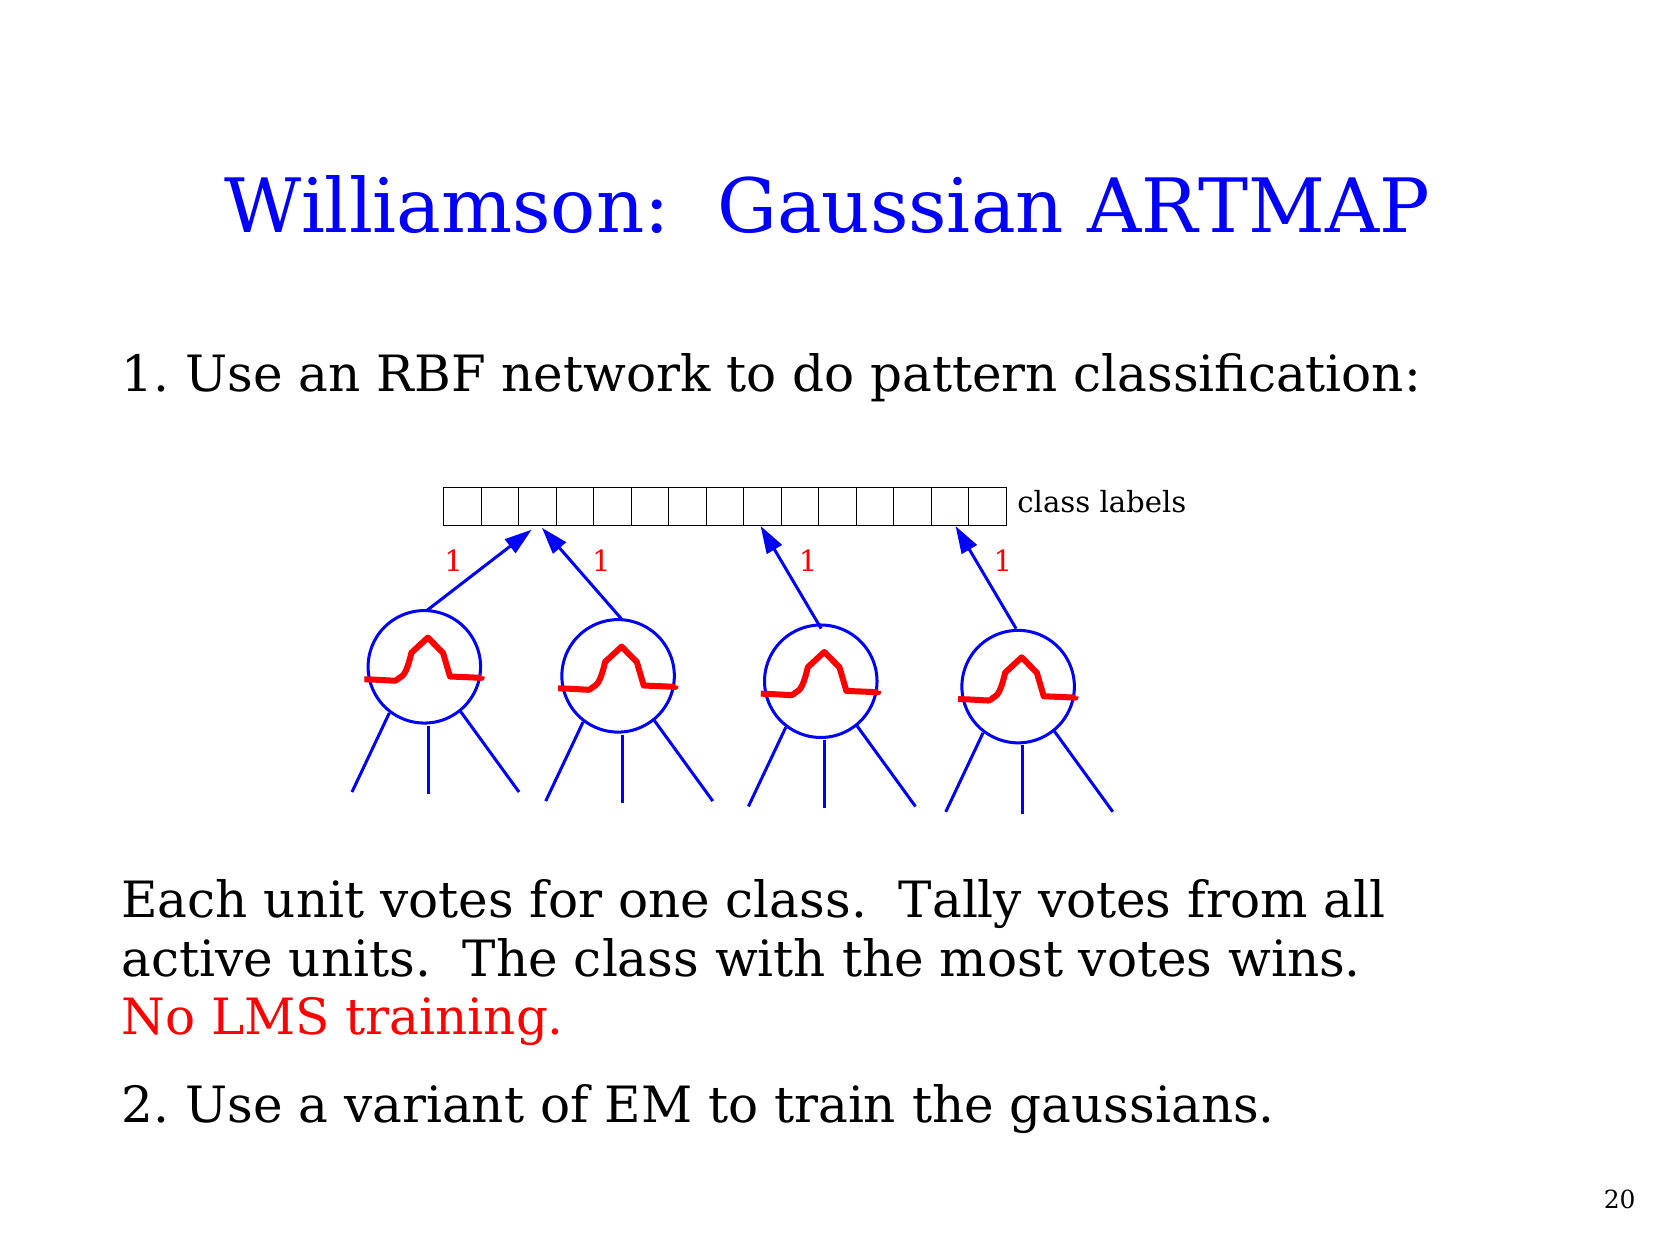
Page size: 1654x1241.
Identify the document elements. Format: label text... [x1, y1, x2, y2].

list 1. Use an RBF network to do pattern classification: Each unit votes for one class. Tally votes from all active units. The class with the most votes wins. No LMS training. 2. Use a variant of EM to train the gaussians. [121, 344, 1534, 1146]
text_box 1 [798, 544, 819, 579]
title Williamson: Gaussian ARTMAP [121, 102, 1534, 311]
text_box 1 [993, 544, 1014, 579]
text_box 1 [592, 544, 613, 579]
text_box class labels [1017, 485, 1193, 520]
text_box 1 [444, 544, 465, 579]
